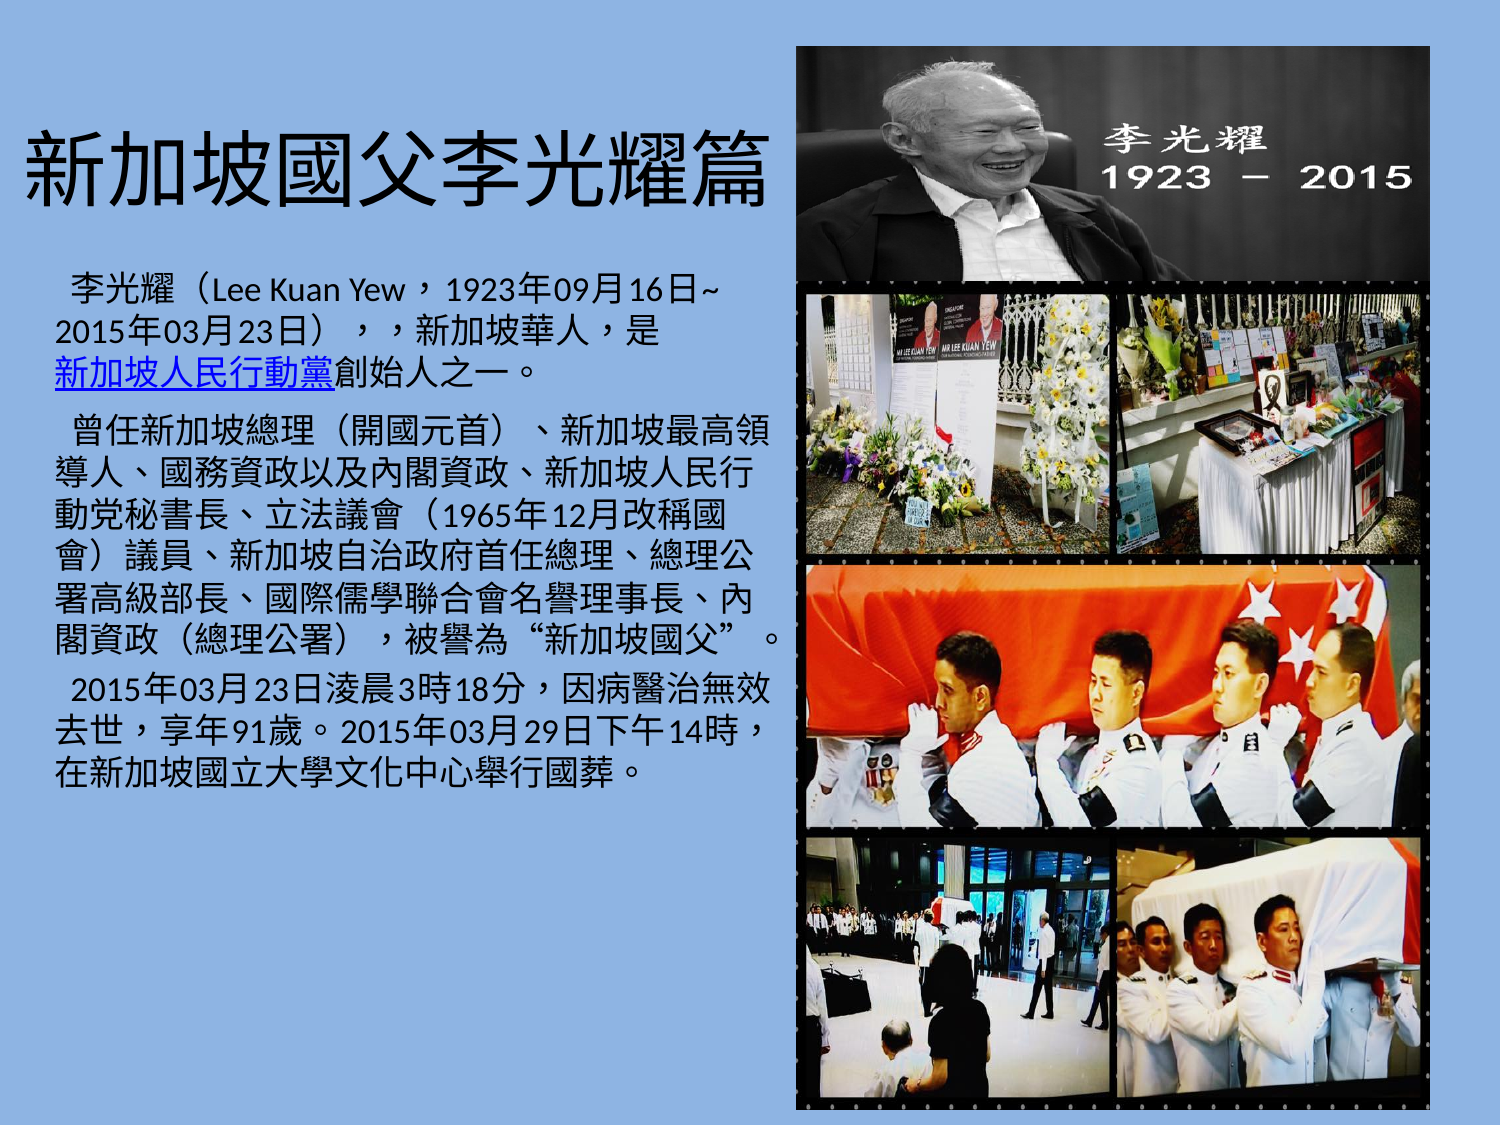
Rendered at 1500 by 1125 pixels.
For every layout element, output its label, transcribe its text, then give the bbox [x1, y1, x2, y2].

picture [796, 46, 1430, 1111]
title 新加坡國父李光耀篇 [0, 58, 797, 277]
subtitle 李光耀（Lee Kuan Yew，1923年09月16日~ 2015年03月23日），，新加坡華人，是新加坡人民行動黨創始人之一。 曾任新加坡總理（開國元首）、新加坡最高領導人、國務資政以及內閣資政、新加坡人民行動党秘書長、立法議會（1965年12月改稱國會）議員、新加坡自治政府首任總理、總理公署高級部長、國際儒學聯合會名譽理事長、內閣資政（總理公署），被譽為“新加坡國父”。 2015年03月23日淩晨3時18分，因病醫治無效去世，享年91歲。2015年03月29日下午14時，在新加坡國立大學文化中心舉行國葬。 [39, 259, 790, 901]
